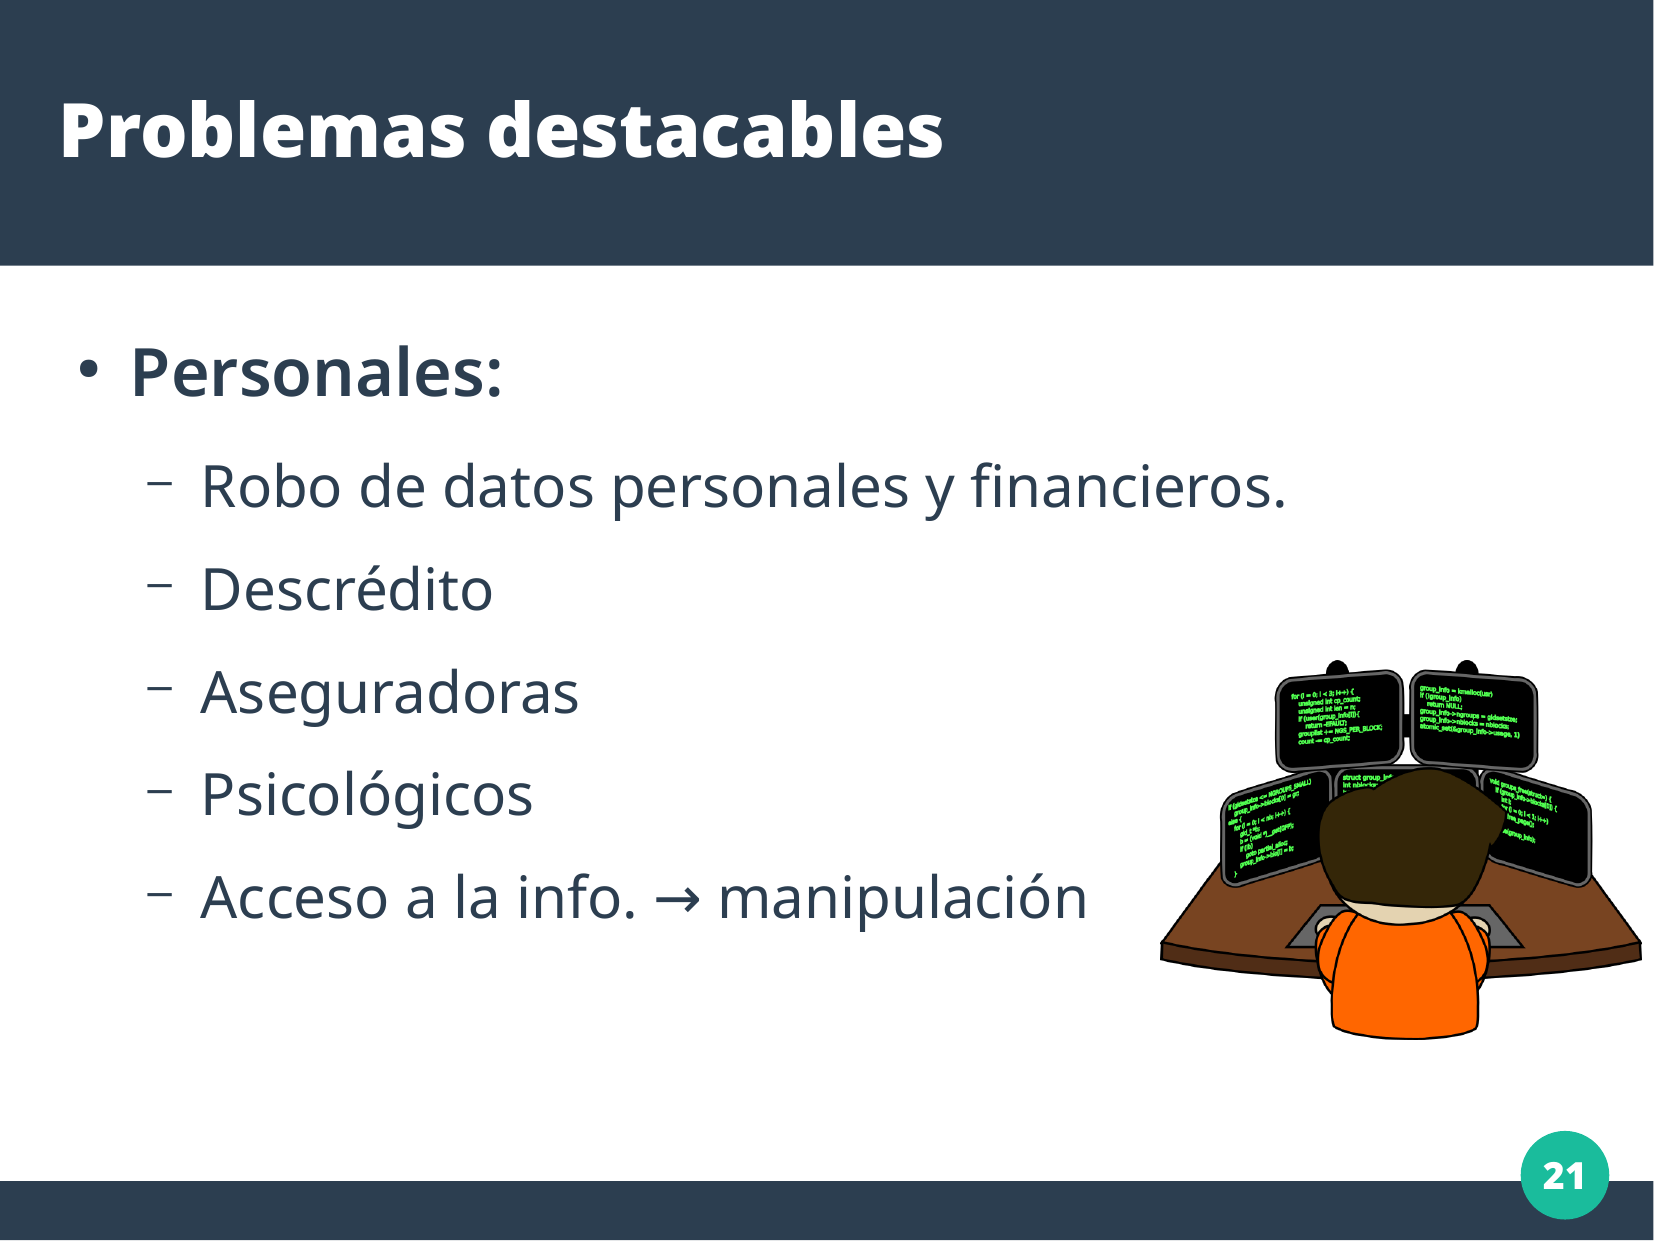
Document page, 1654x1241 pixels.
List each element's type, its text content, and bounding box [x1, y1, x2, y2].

picture [1160, 660, 1642, 1040]
list Personales: Robo de datos personales y financieros. Descrédito Aseguradoras Psicológicos Acceso a la info. → manipulación [59, 324, 1595, 1152]
title Problemas destacables [59, 49, 1595, 207]
